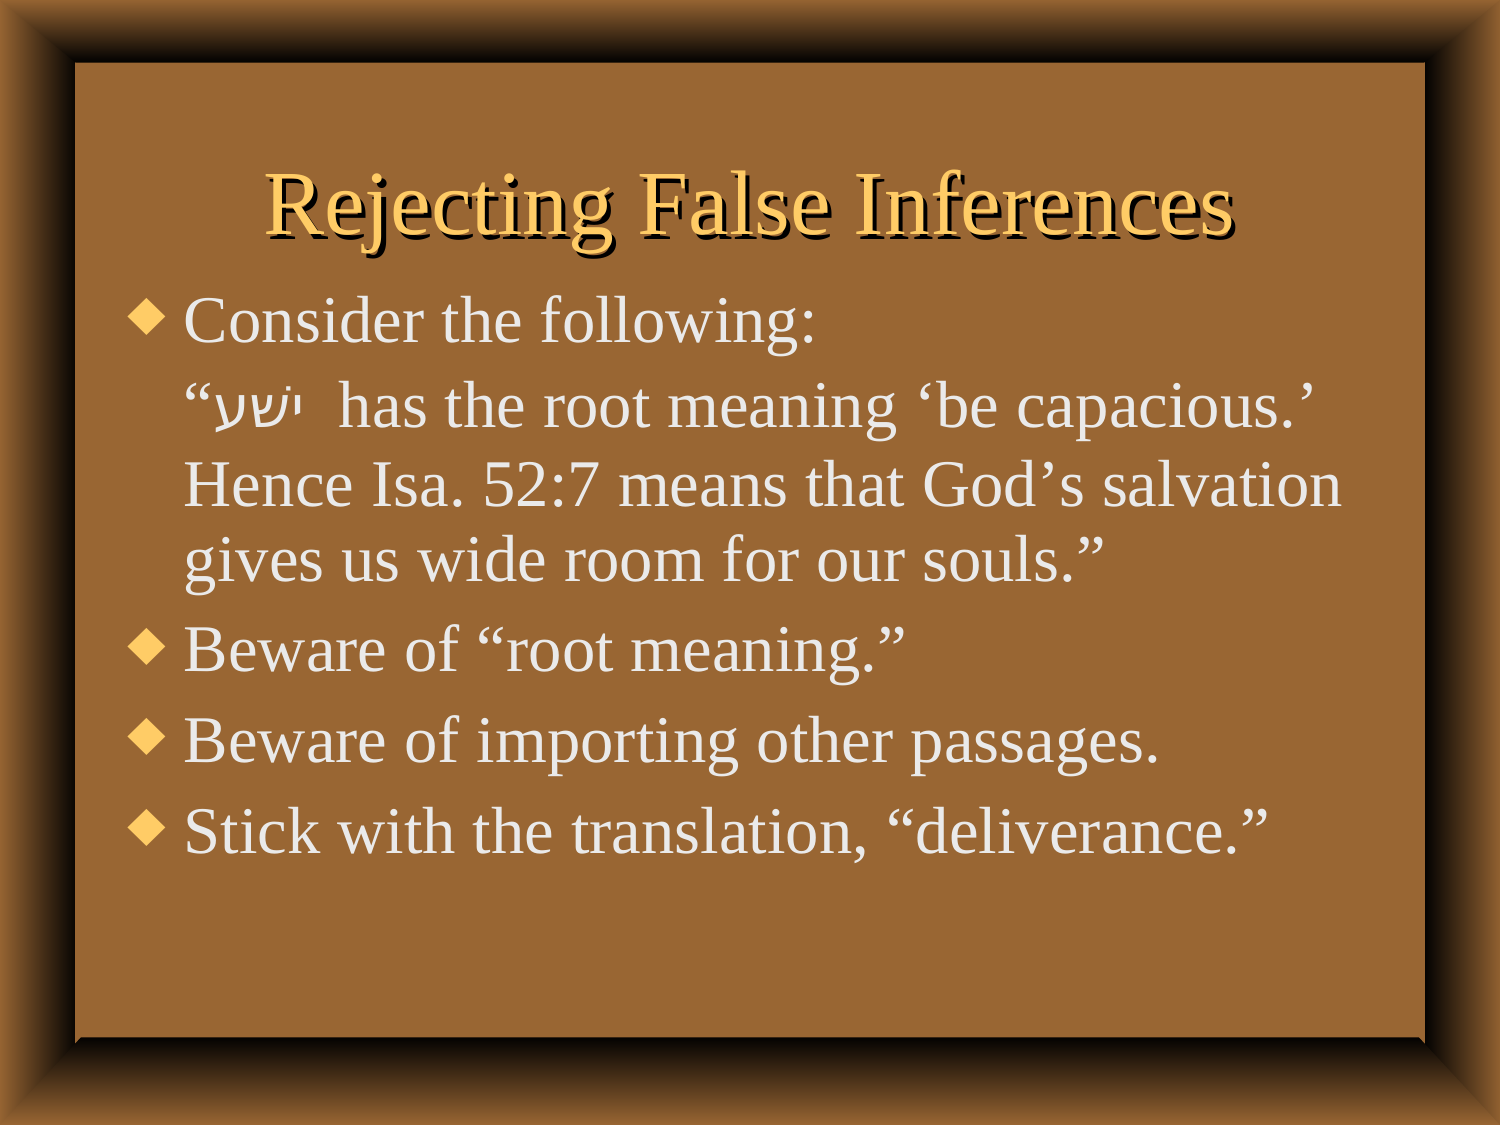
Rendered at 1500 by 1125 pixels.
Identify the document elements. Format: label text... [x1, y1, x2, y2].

list Consider the following: “ישׁע has the root meaning ‘be capacious.’ Hence Isa. 52:7 means that God’s salvation gives us wide room for our souls.” Beware of “root meaning.” Beware of importing other passages. Stick with the translation, “deliverance.” [112, 275, 1388, 951]
title Rejecting False Inferences [112, 74, 1388, 263]
